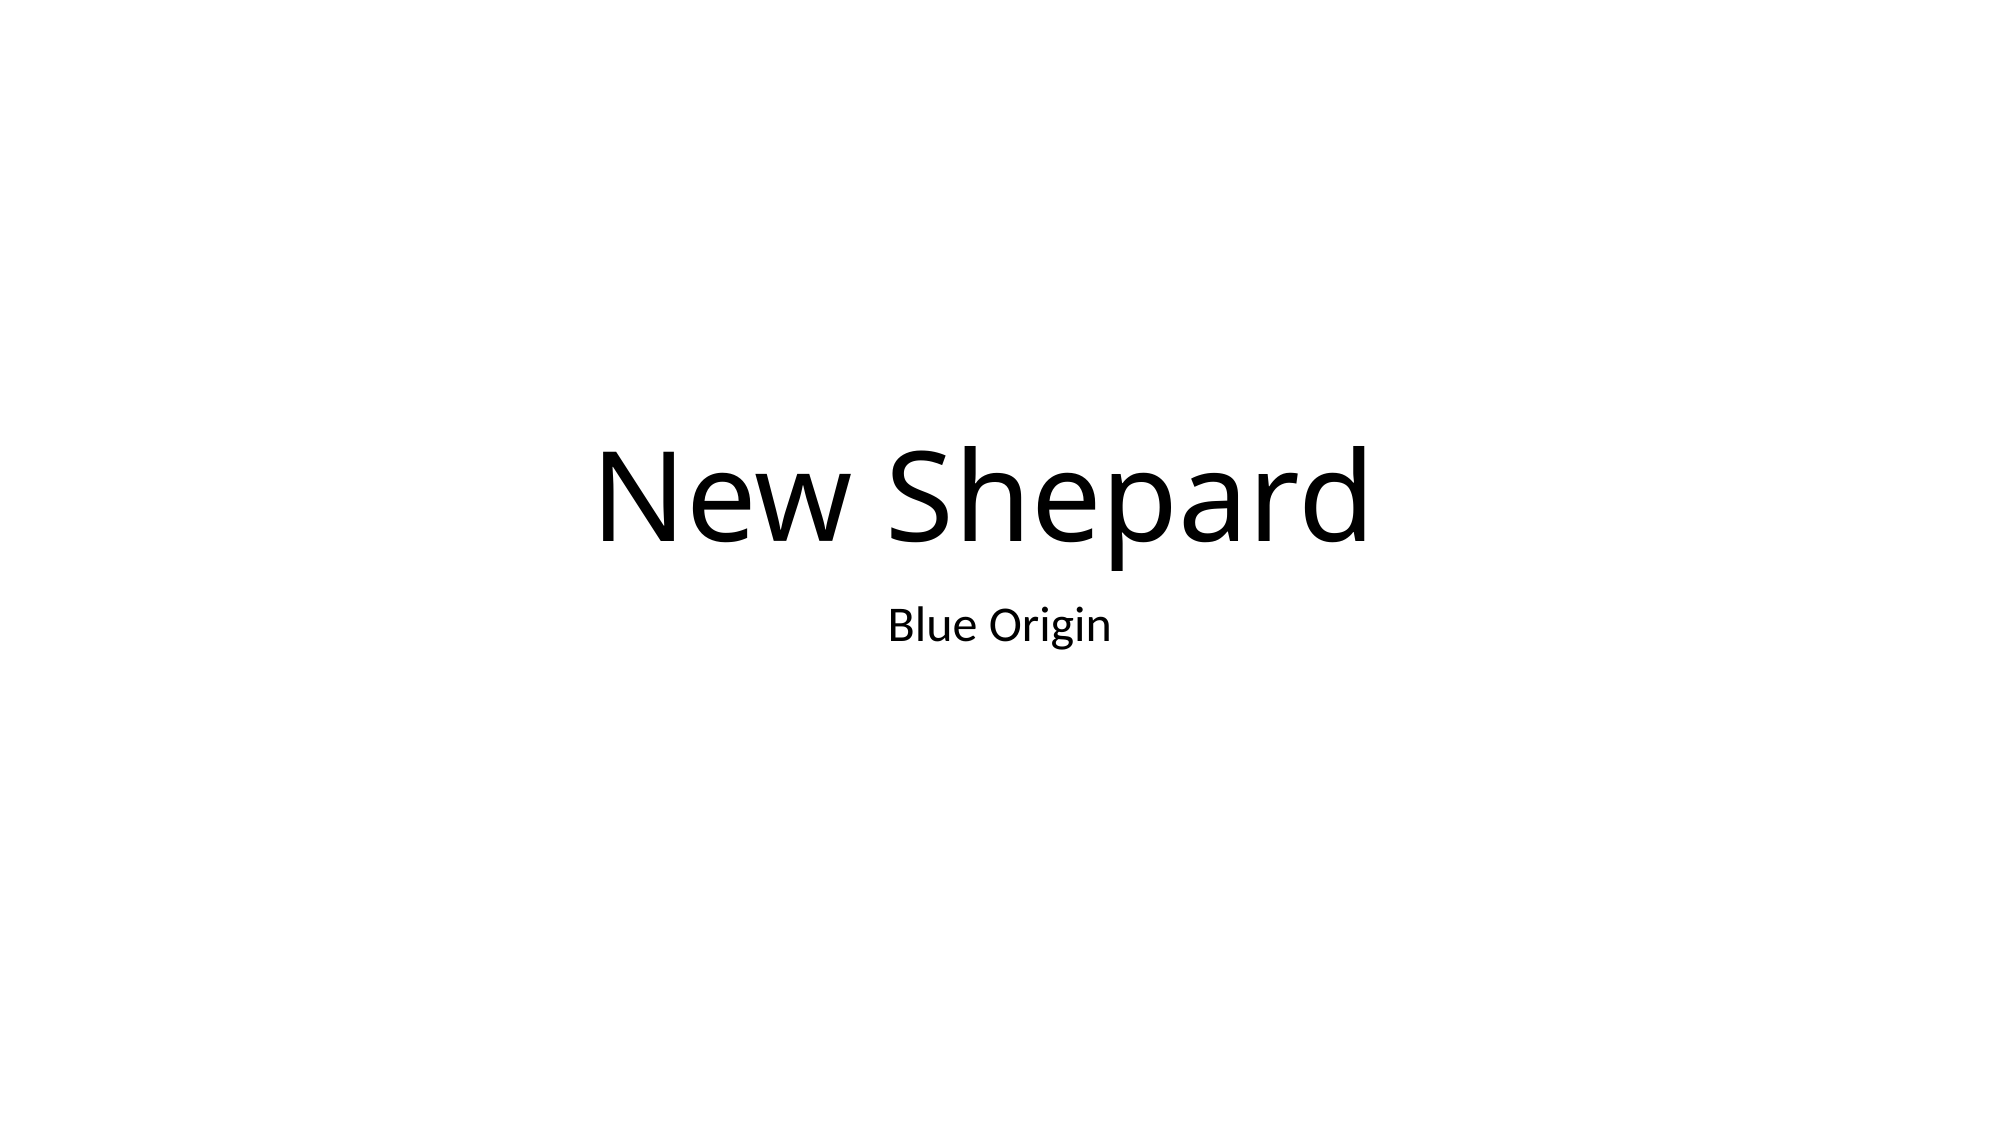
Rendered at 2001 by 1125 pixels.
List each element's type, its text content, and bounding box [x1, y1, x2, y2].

title New Shepard [249, 184, 1750, 576]
subtitle Blue Origin [249, 590, 1750, 863]
